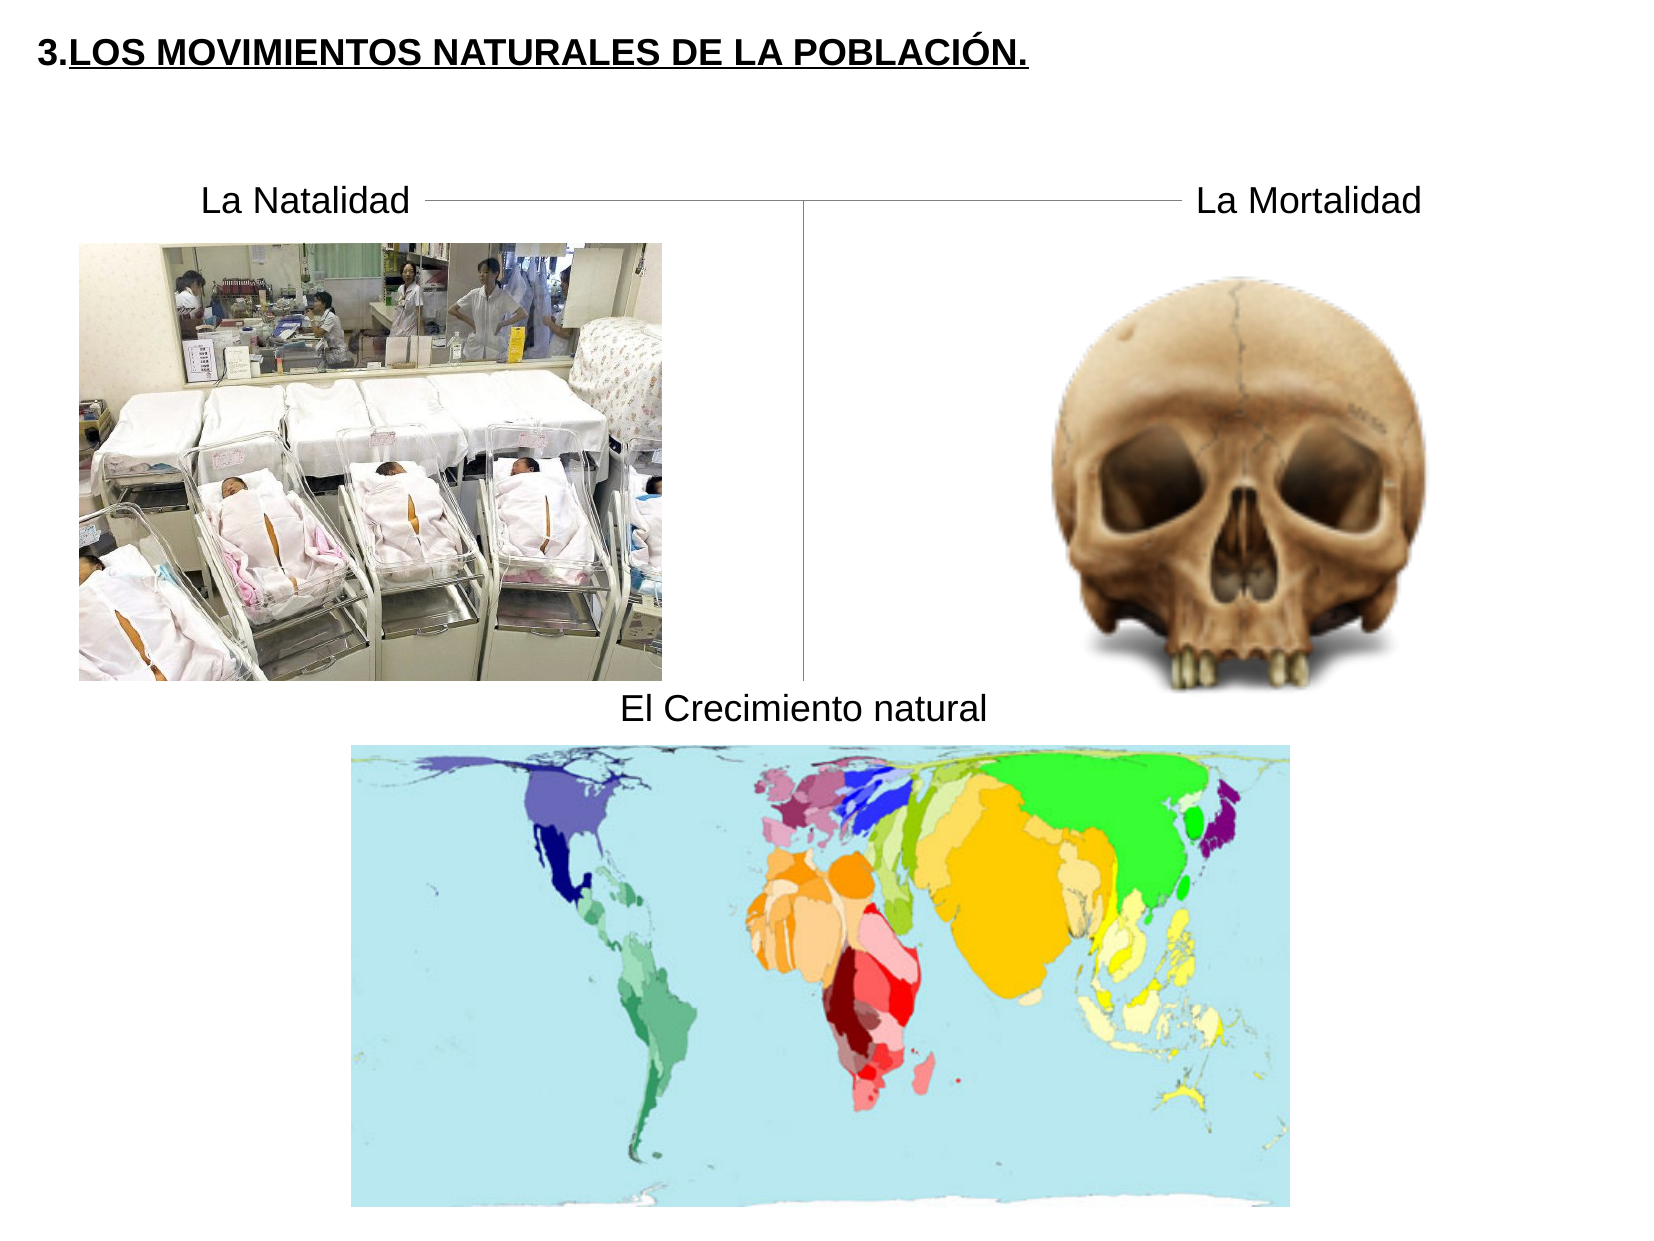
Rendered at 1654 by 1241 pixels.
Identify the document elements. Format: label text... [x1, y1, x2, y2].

text_box La Natalidad [185, 172, 426, 230]
picture [79, 243, 662, 681]
picture [1015, 272, 1465, 697]
text_box El Crecimiento natural [604, 680, 1003, 738]
text_box 3.LOS MOVIMIENTOS NATURALES DE LA POBLACIÓN. [22, 23, 1044, 81]
text_box La Mortalidad [1181, 172, 1438, 230]
picture [351, 745, 1290, 1207]
